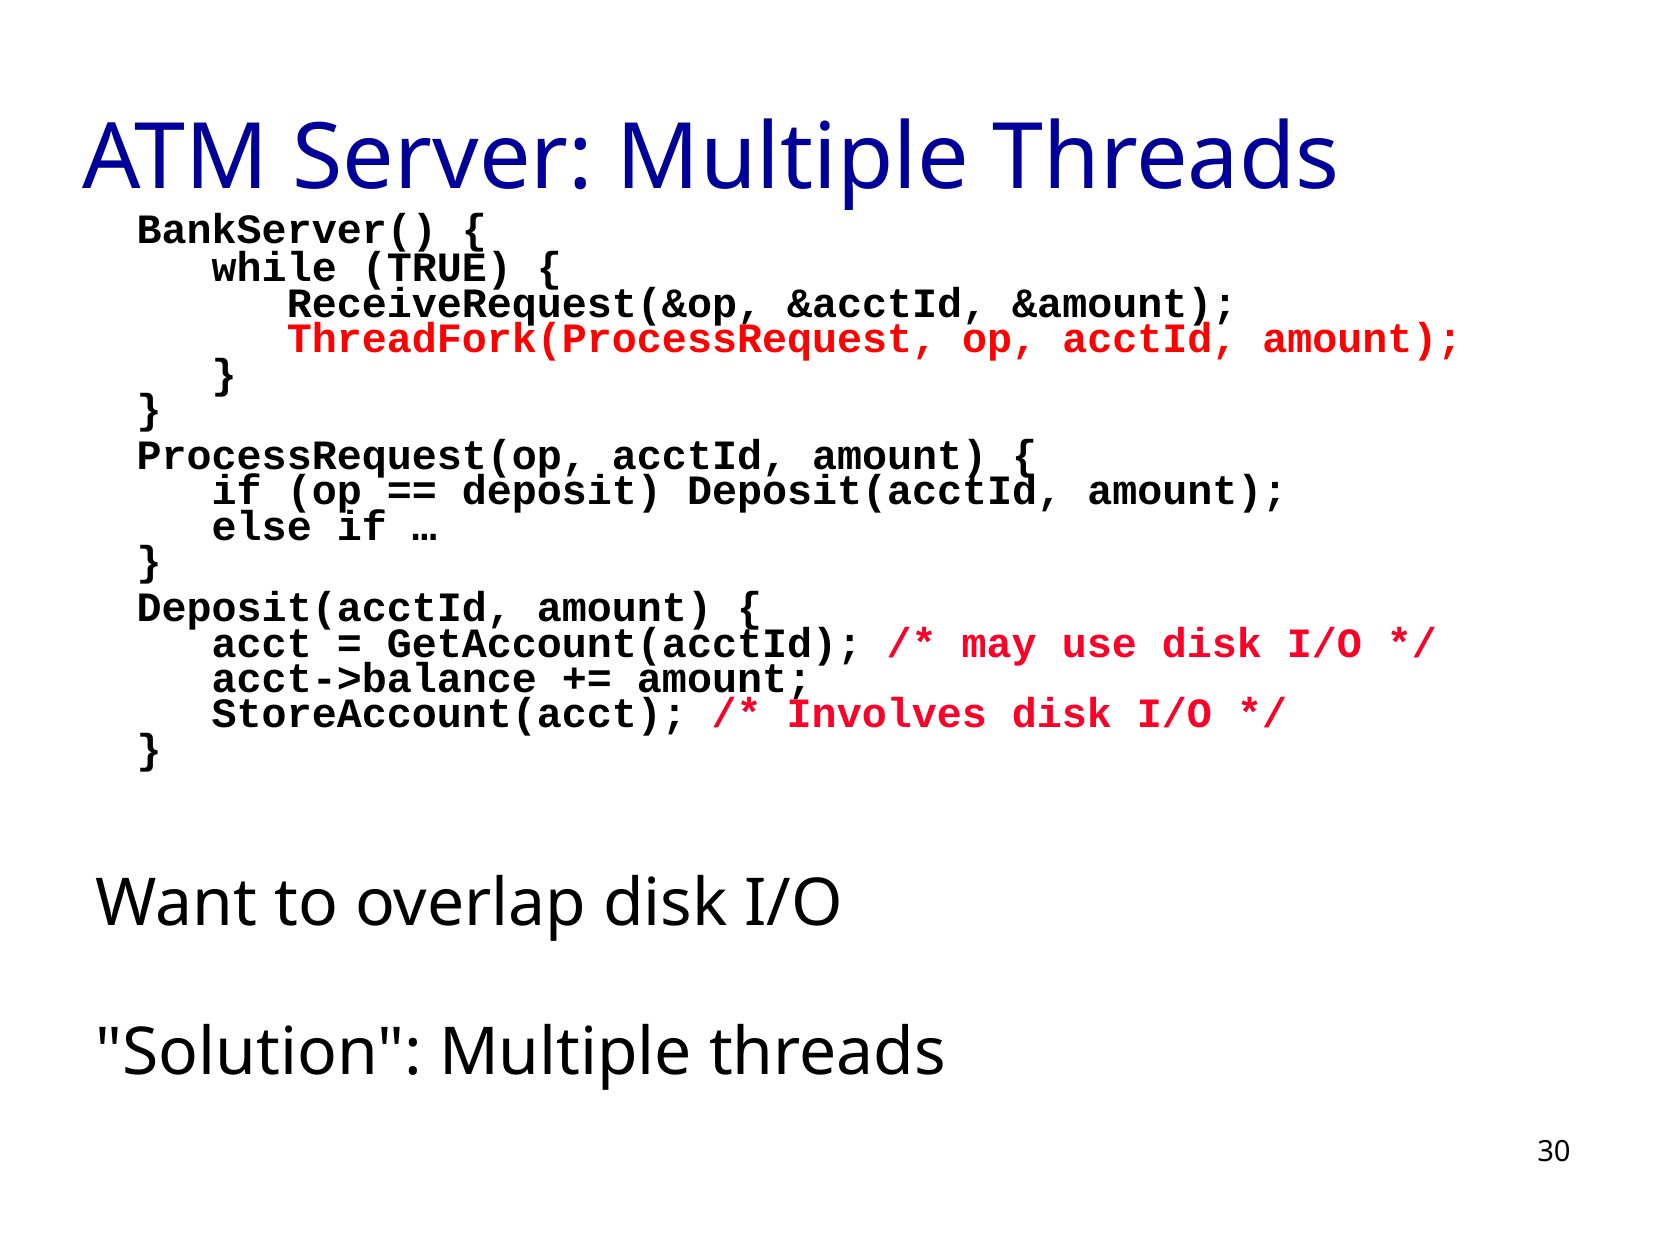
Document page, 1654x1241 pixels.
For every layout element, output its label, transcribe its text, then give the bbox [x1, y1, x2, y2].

list Want to overlap disk I/O "Solution": Multiple threads [60, 855, 1571, 1096]
text_box BankServer() { while (TRUE) { ReceiveRequest(&op, &acctId, &amount); ThreadFork(ProcessRequest, op, acctId, amount); } } ProcessRequest(op, acctId, amount) { if (op == deposit) Deposit(acctId, amount); else if … } Deposit(acctId, amount) { acct = GetAccount(acctId); /* may use disk I/O */ acct->balance += amount; StoreAccount(acct); /* Involves disk I/O */ } [75, 195, 1636, 838]
title ATM Server: Multiple Threads [82, 49, 1571, 195]
